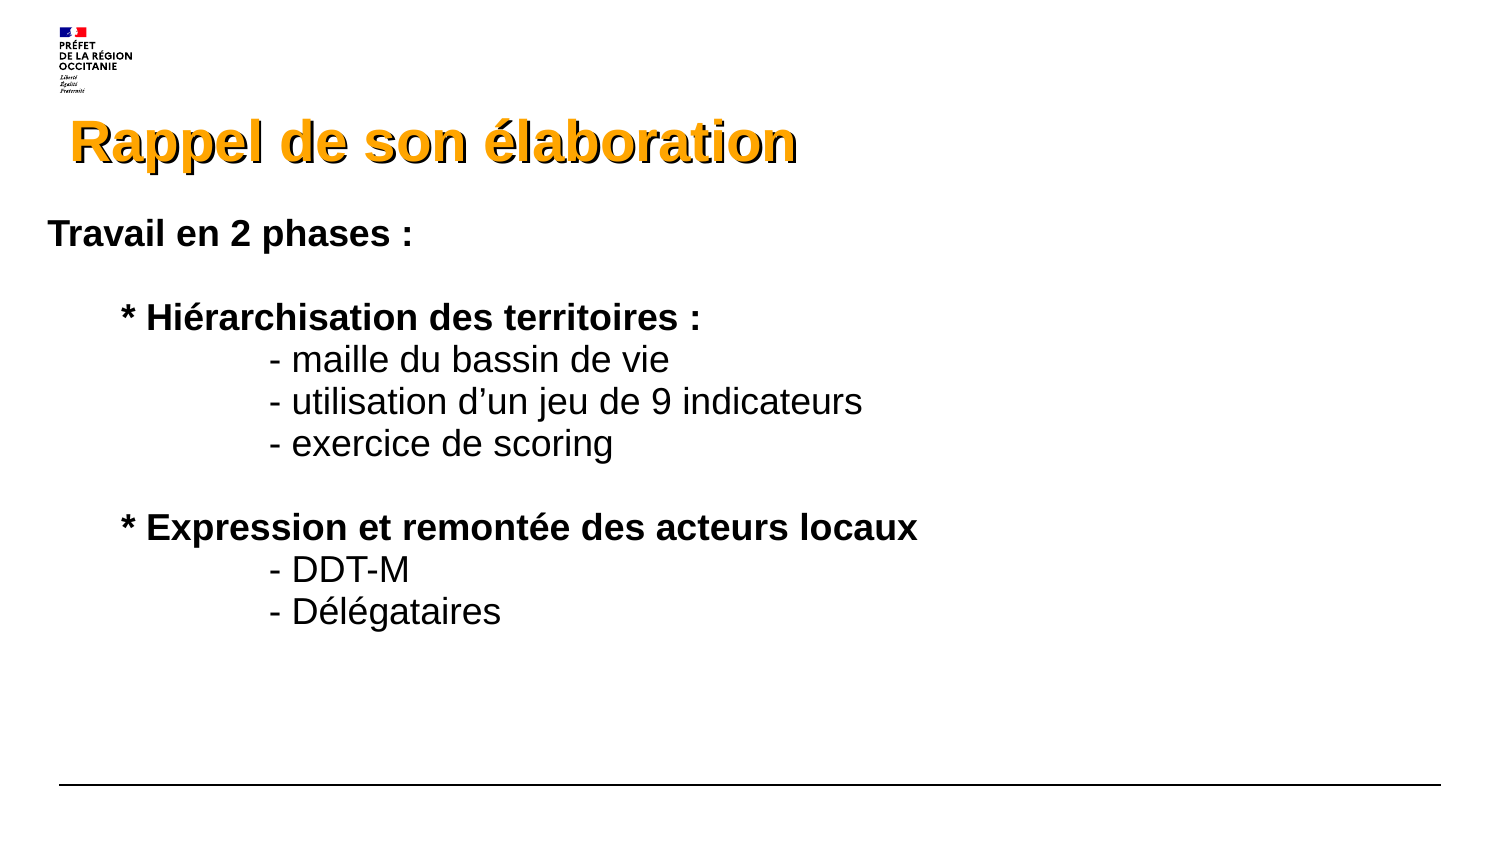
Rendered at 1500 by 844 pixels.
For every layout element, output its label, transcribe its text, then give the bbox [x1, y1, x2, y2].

list Rappel de son élaboration [34, 108, 932, 174]
title Travail en 2 phases : * Hiérarchisation des territoires : - maille du bassin de vie - utilisation d’un jeu de 9 indicateurs - exercice de scoring * Expression et remontée des acteurs locaux - DDT-M - Délégataires [47, 212, 1430, 759]
